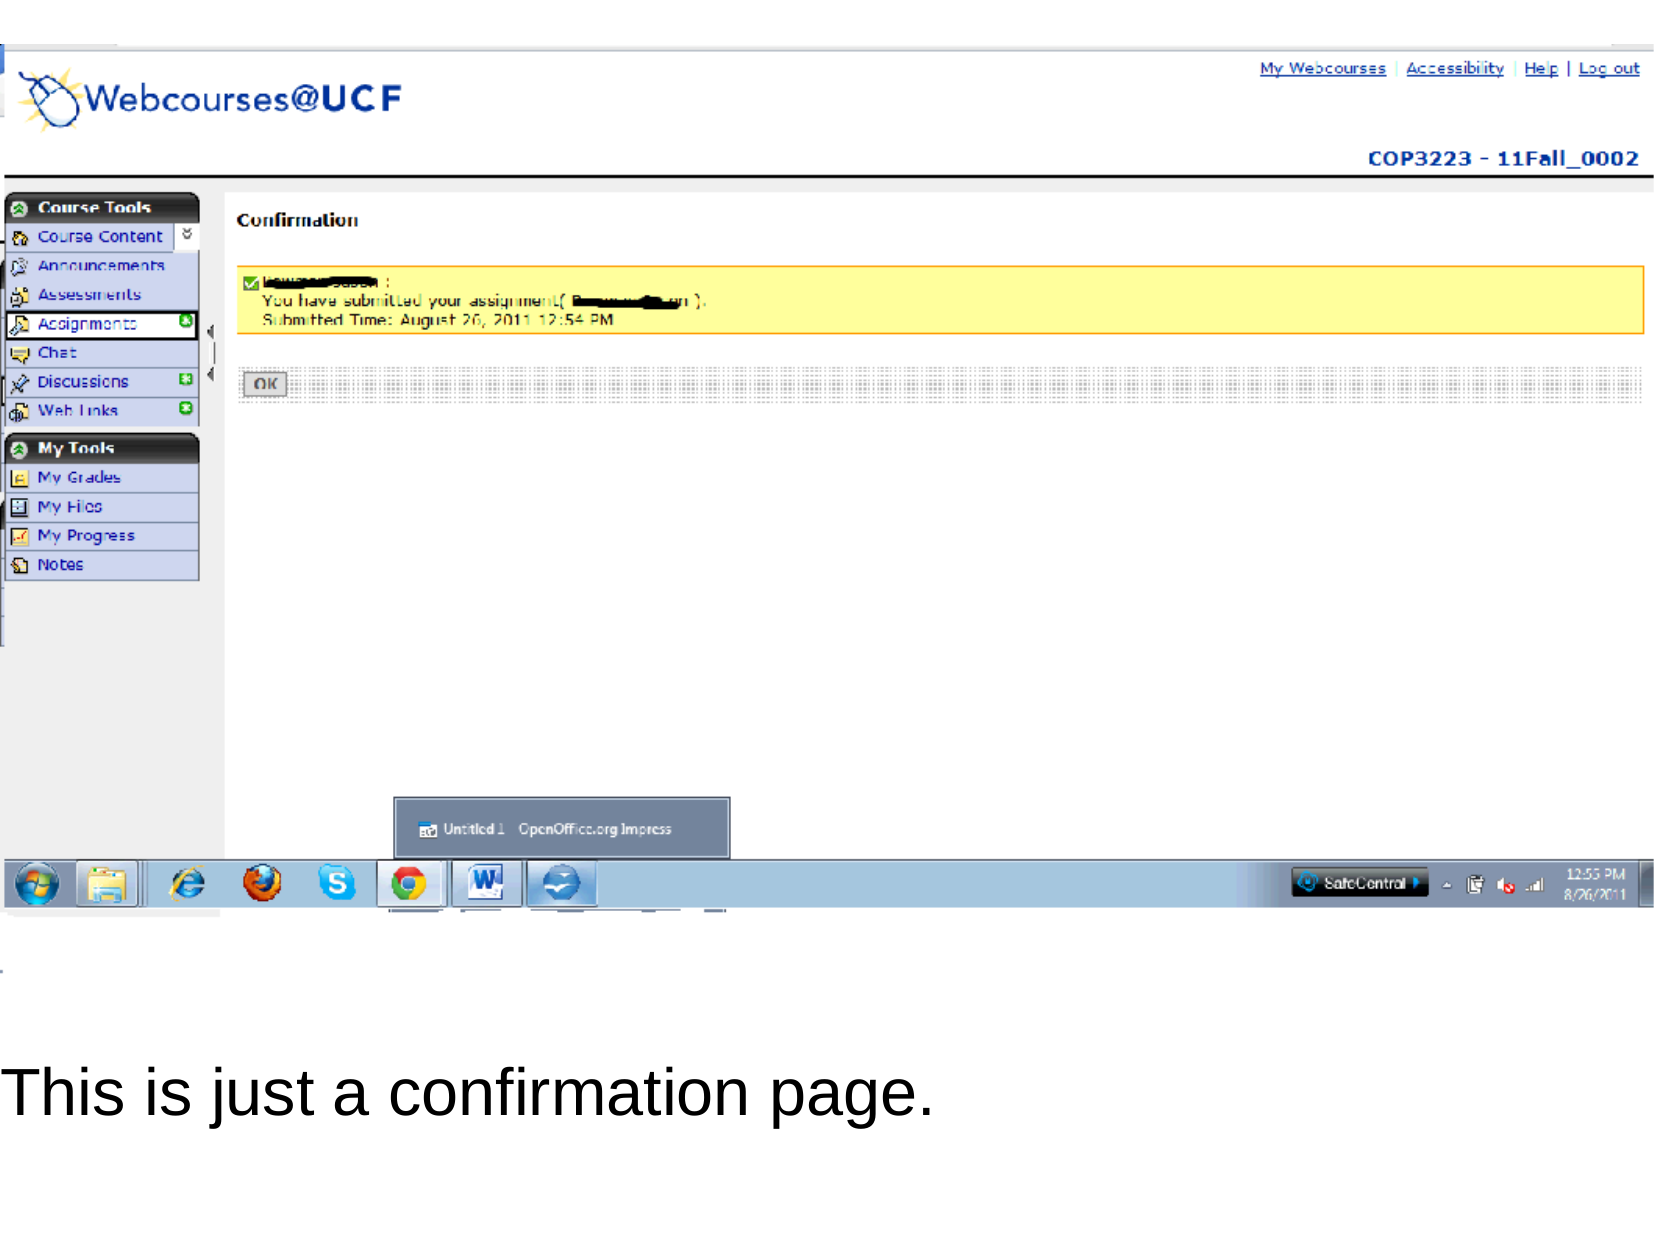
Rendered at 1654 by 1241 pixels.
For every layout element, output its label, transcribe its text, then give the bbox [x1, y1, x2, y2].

picture [0, 44, 1654, 976]
text_box This is just a confirmation page. [0, 976, 1651, 1241]
